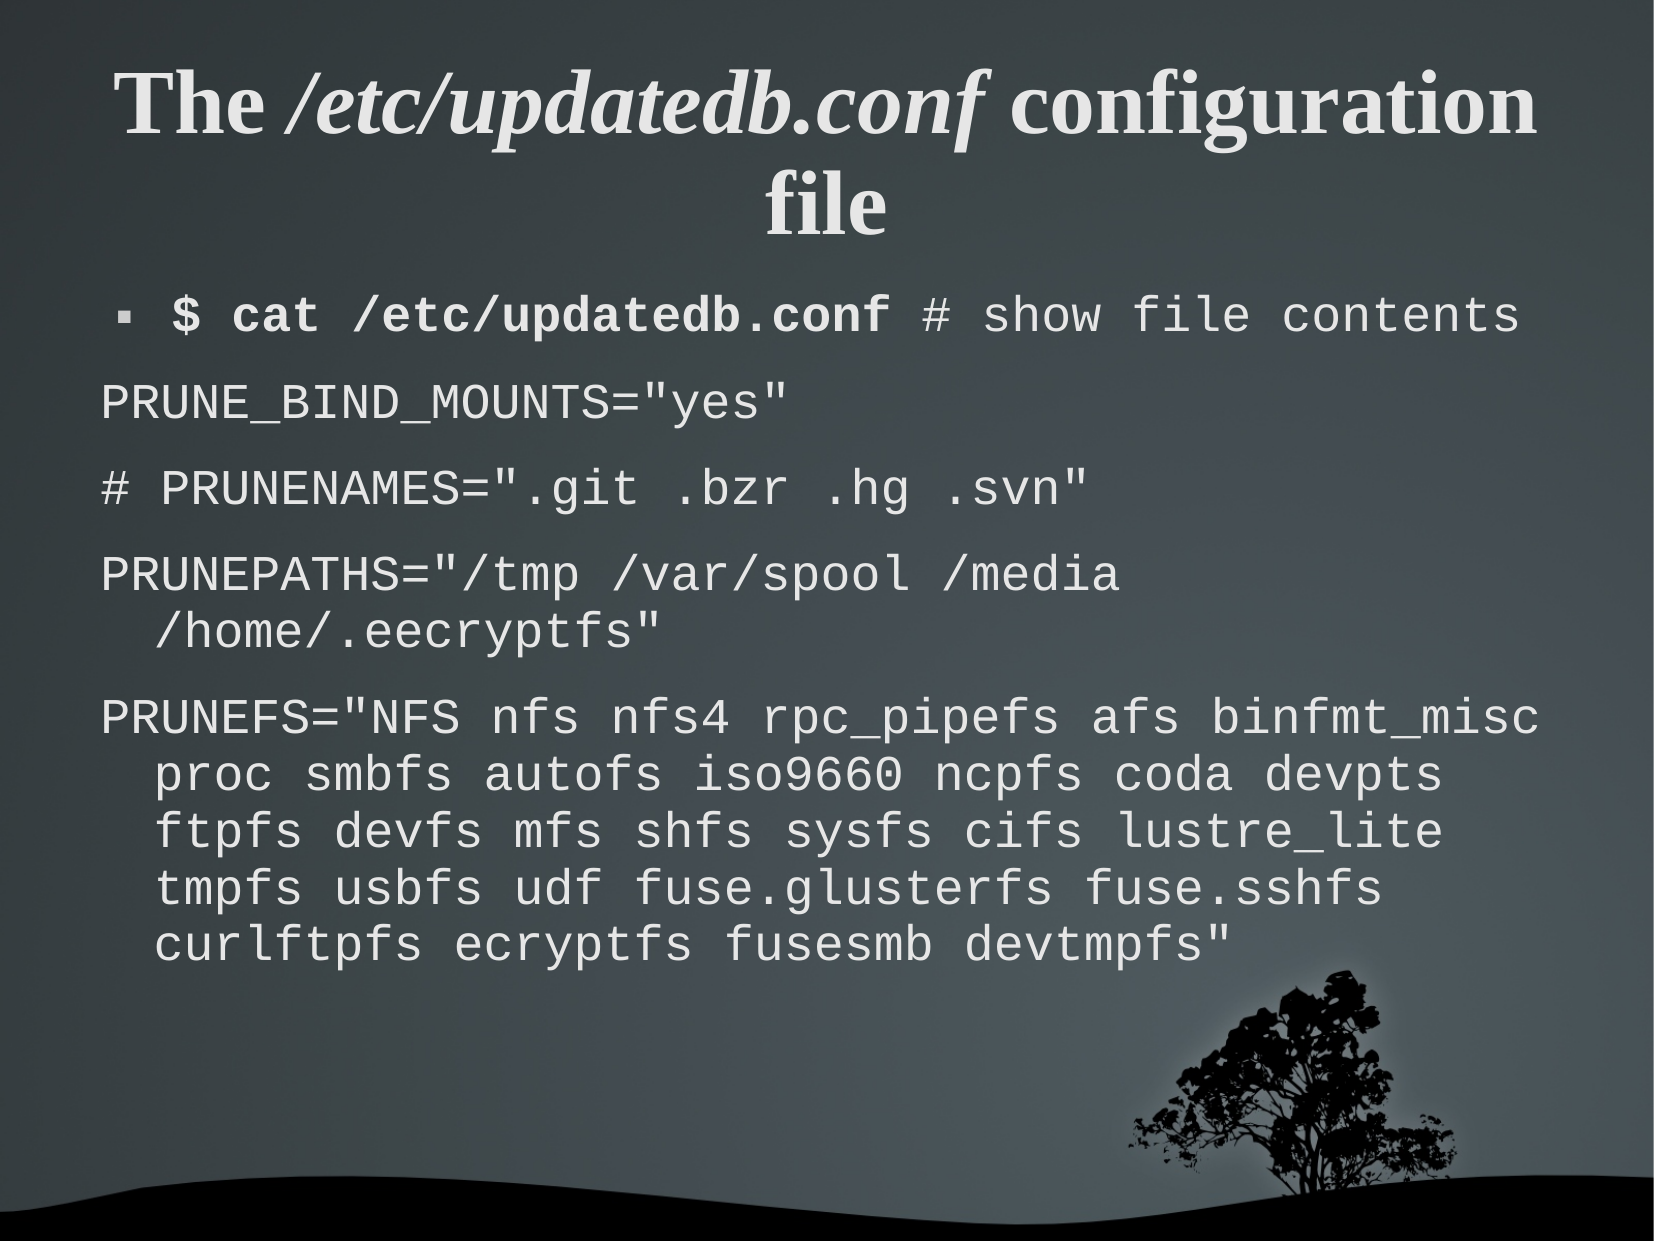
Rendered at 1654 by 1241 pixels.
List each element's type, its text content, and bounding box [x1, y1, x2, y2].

title The /etc/updatedb.conf configuration file [82, 33, 1571, 273]
picture [0, 0, 1654, 1241]
list $ cat /etc/updatedb.conf # show file contents PRUNE_BIND_MOUNTS="yes" # PRUNENAMES=".git .bzr .hg .svn" PRUNEPATHS="/tmp /var/spool /media /home/.eecryptfs" PRUNEFS="NFS nfs nfs4 rpc_pipefs afs binfmt_misc proc smbfs autofs iso9660 ncpfs coda devpts ftpfs devfs mfs shfs sysfs cifs lustre_lite tmpfs usbfs udf fuse.glusterfs fuse.sshfs curlftpfs ecryptfs fusesmb devtmpfs" [82, 290, 1571, 1109]
